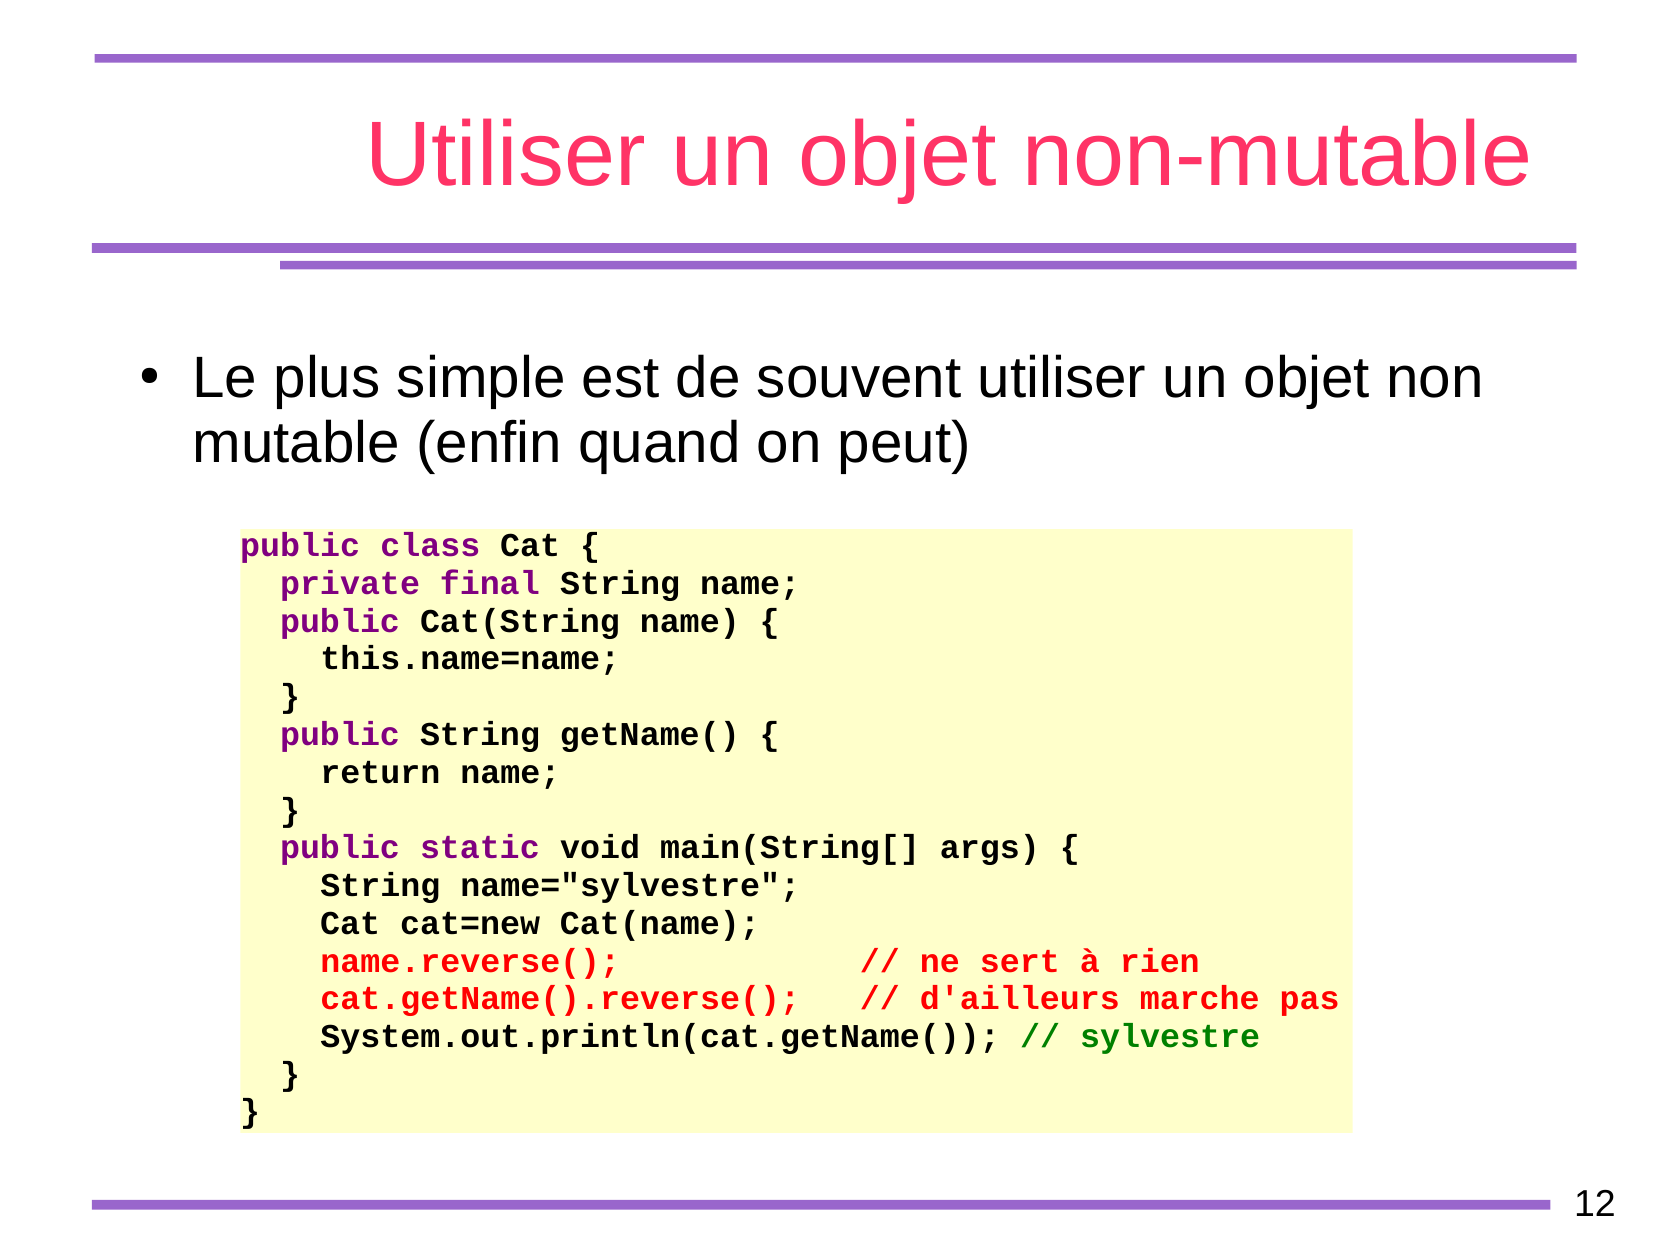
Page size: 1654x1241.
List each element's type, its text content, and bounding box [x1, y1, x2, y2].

list Le plus simple est de souvent utiliser un objet non mutable (enfin quand on peut) [121, 344, 1534, 488]
text_box public class Cat { private final String name; public Cat(String name) { this.name=name; } public String getName() { return name; } public static void main(String[] args) { String name="sylvestre"; Cat cat=new Cat(name); name.reverse(); // ne sert à rien cat.getName().reverse(); // d'ailleurs marche pas System.out.println(cat.getName()); // sylvestre } } [240, 529, 1353, 1133]
title Utiliser un objet non-mutable [121, 49, 1534, 257]
